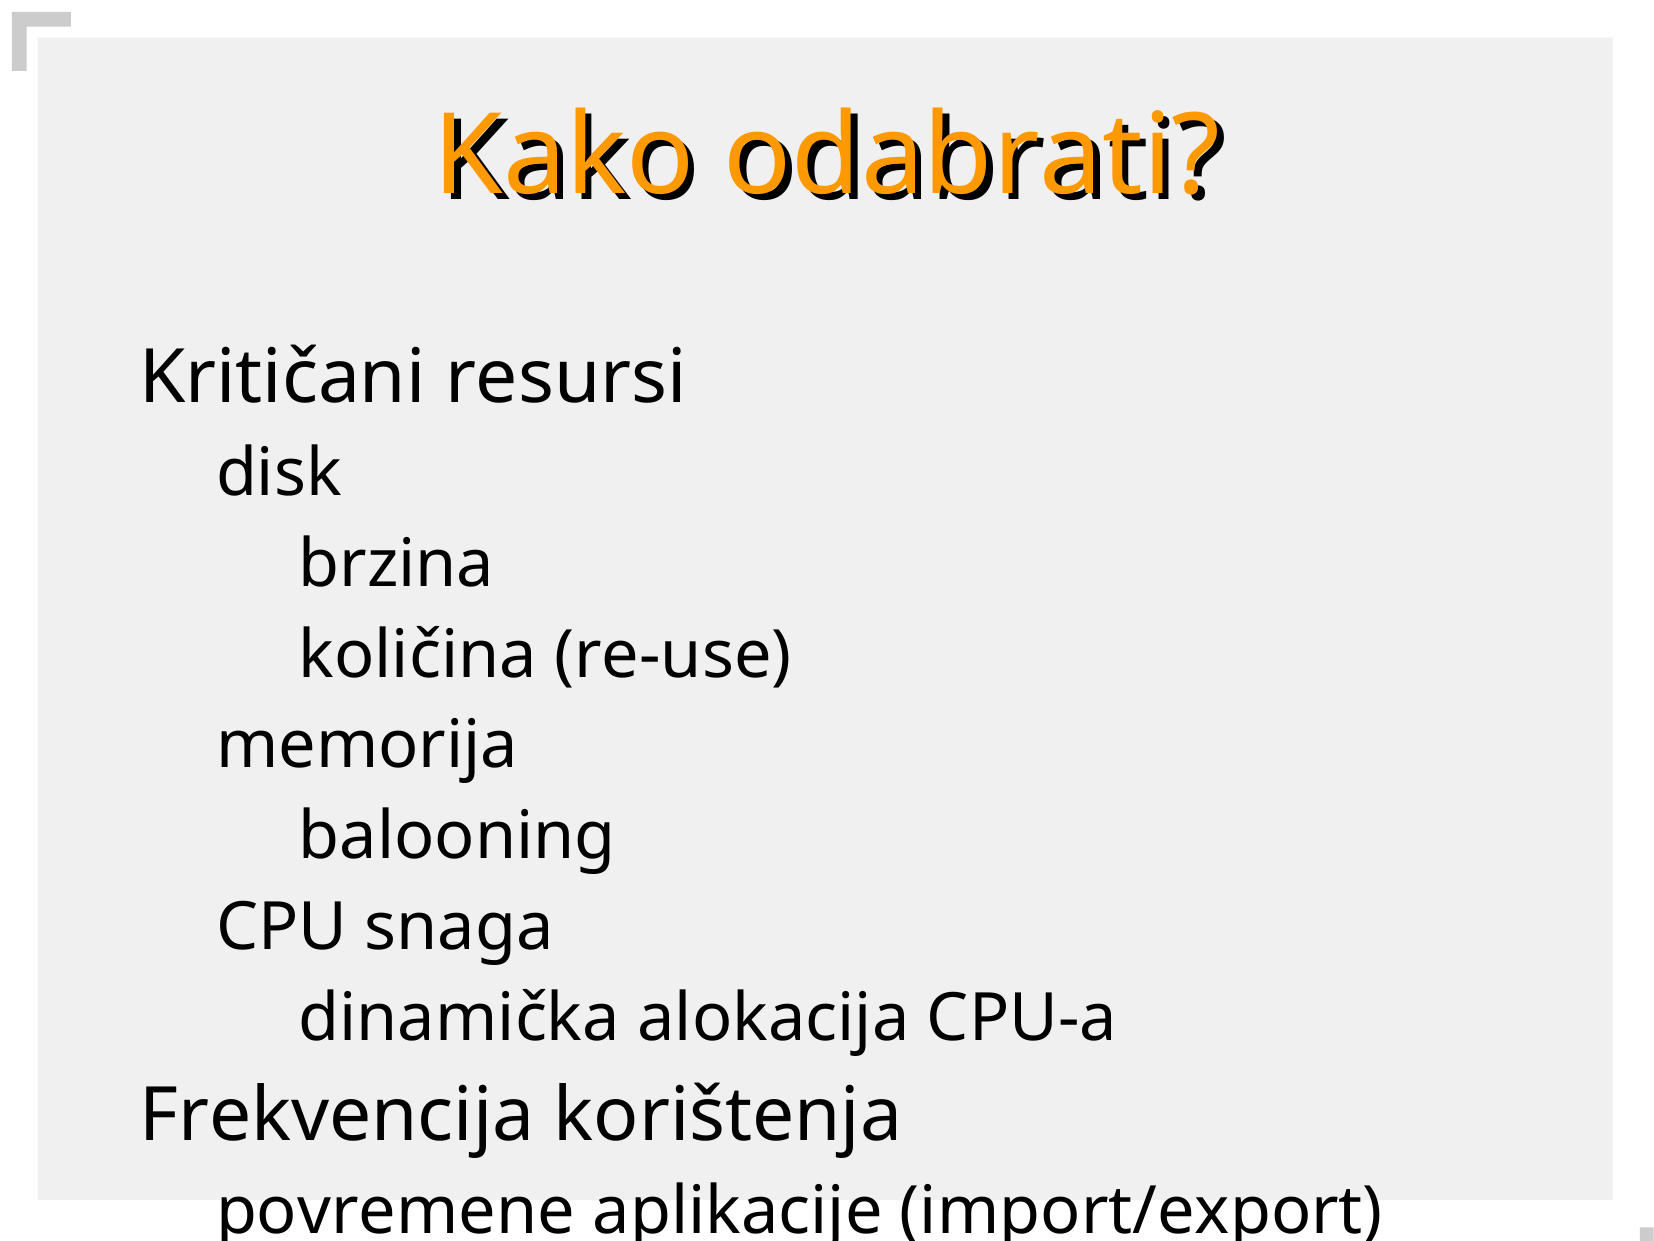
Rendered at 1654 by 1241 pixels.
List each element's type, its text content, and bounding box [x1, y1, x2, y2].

list Kritičani resursi disk brzina količina (re-use) memorija balooning CPU snaga dinamička alokacija CPU-a Frekvencija korištenja povremene aplikacije (import/export) [121, 322, 1561, 1132]
title Kako odabrati? [121, 46, 1534, 254]
